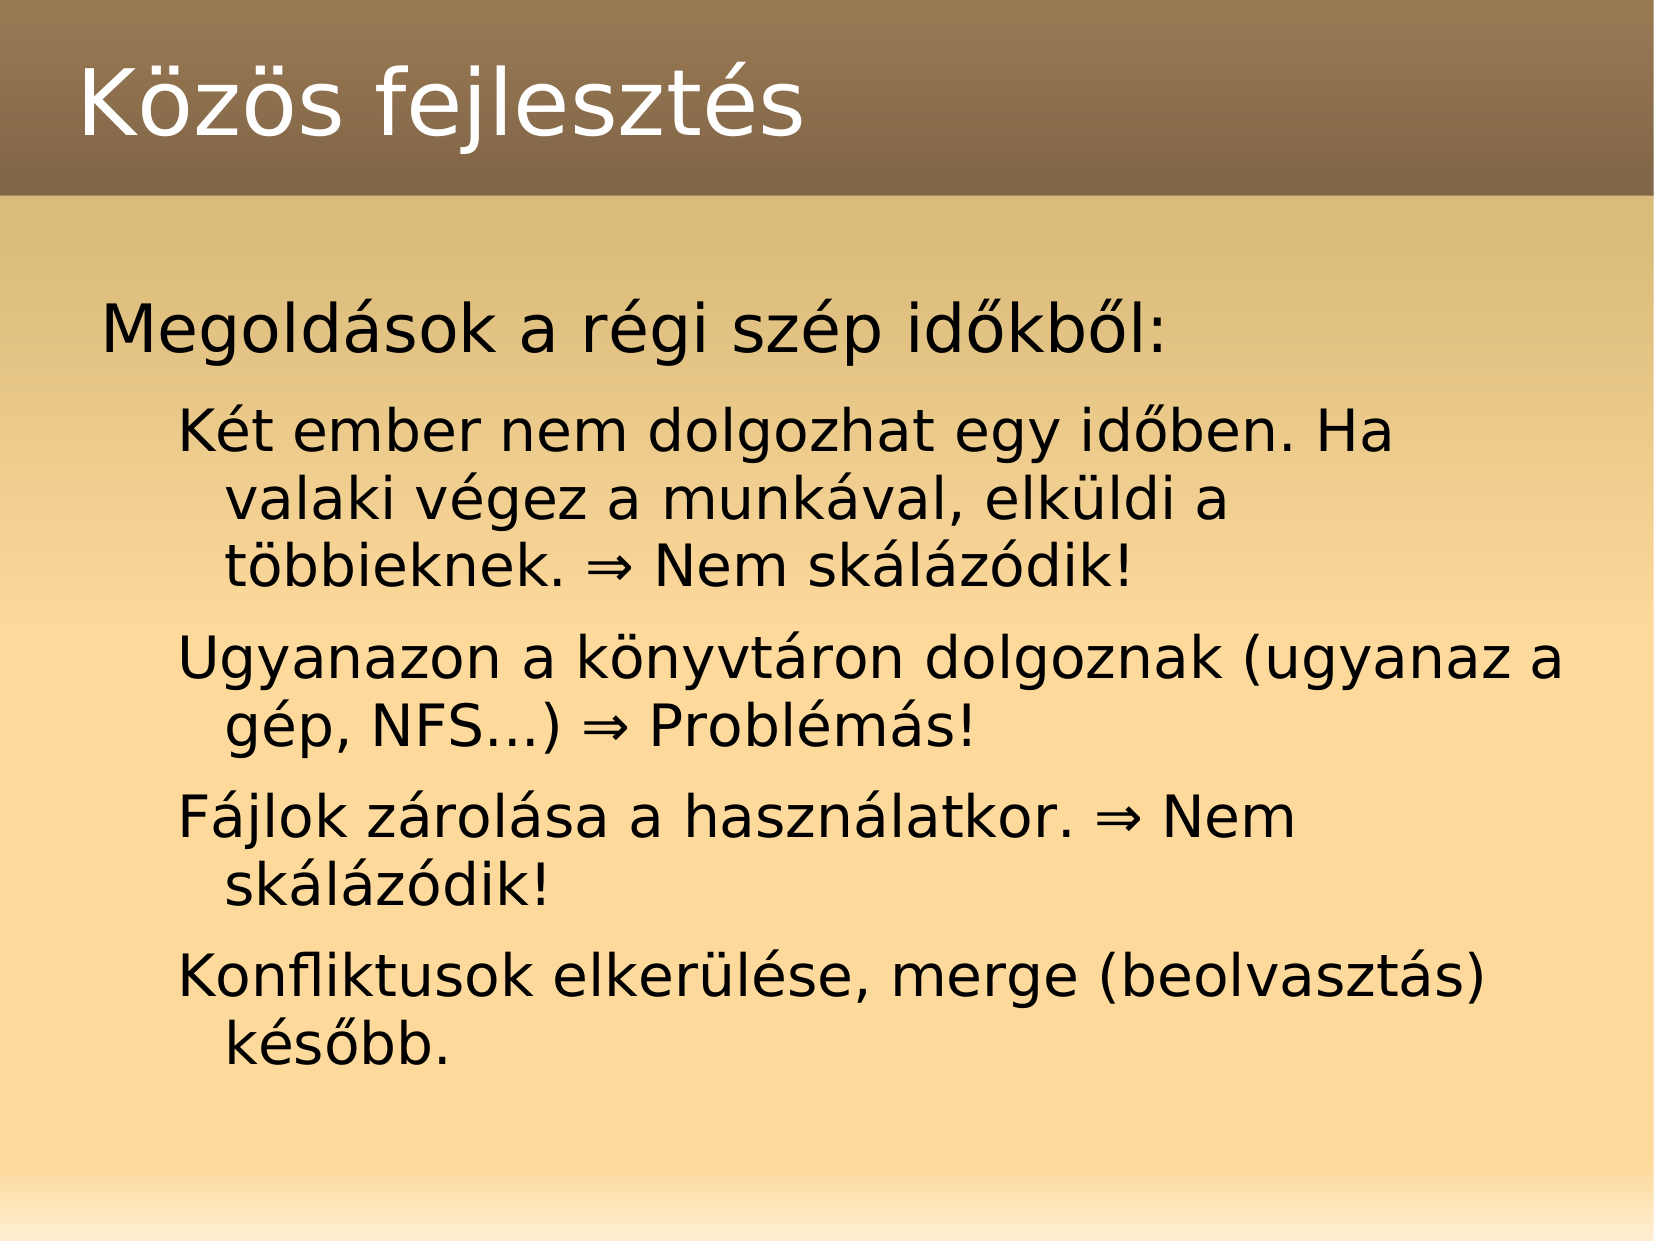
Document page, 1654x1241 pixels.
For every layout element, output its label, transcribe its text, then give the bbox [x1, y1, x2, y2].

title Közös fejlesztés [76, 7, 1565, 200]
list Megoldások a régi szép időkből: Két ember nem dolgozhat egy időben. Ha valaki végez a munkával, elküldi a többieknek. ⇒ Nem skálázódik! Ugyanazon a könyvtáron dolgoznak (ugyanaz a gép, NFS...) ⇒ Problémás! Fájlok zárolása a használatkor. ⇒ Nem skálázódik! Konfliktusok elkerülése, merge (beolvasztás) később. [82, 290, 1571, 1094]
picture [0, 0, 1654, 1241]
